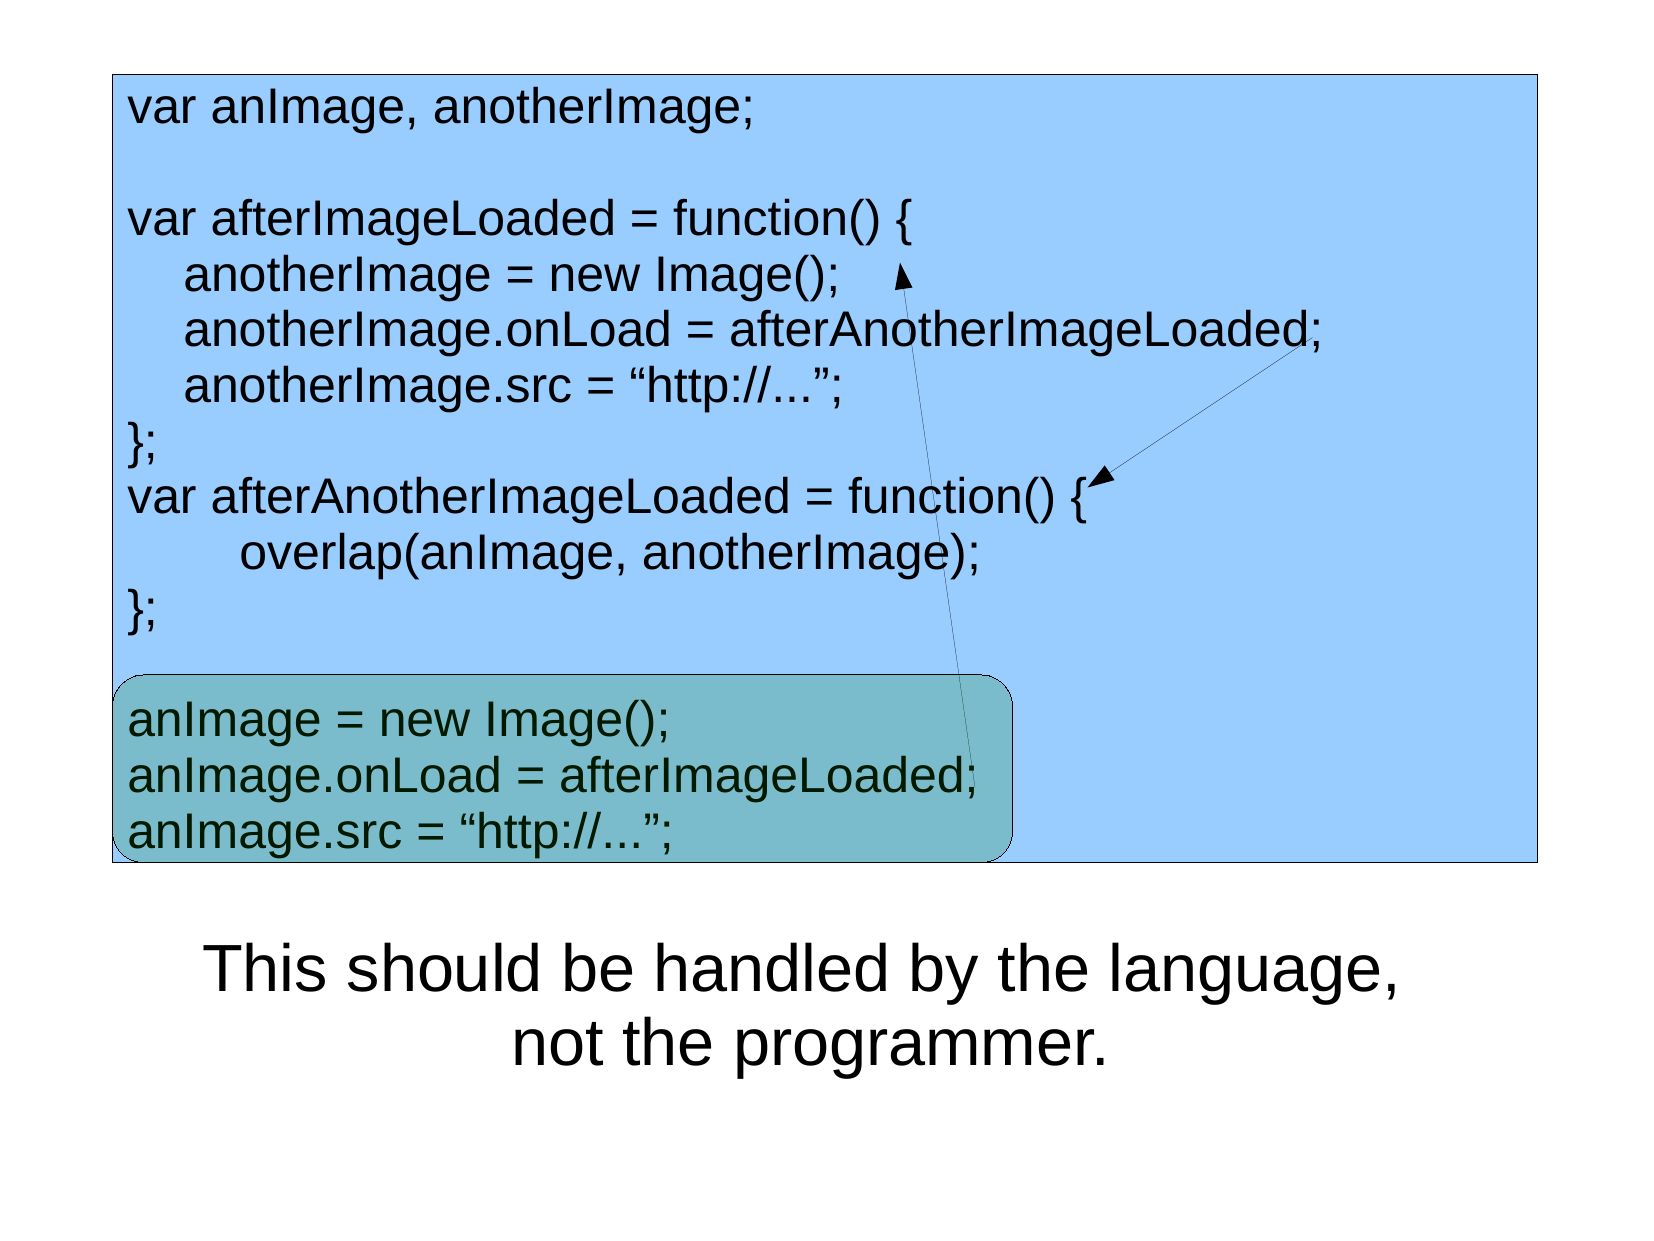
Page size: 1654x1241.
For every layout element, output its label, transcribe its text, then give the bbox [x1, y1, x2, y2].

text_box [112, 674, 1013, 863]
text_box var anImage, anotherImage; var afterImageLoaded = function() { anotherImage = new Image(); anotherImage.onLoad = afterAnotherImageLoaded; anotherImage.src = “http://...”; }; var afterAnotherImageLoaded = function() { overlap(anImage, anotherImage); }; anImage = new Image(); anImage.onLoad = afterImageLoaded; anImage.src = “http://...”; [112, 74, 1538, 863]
text_box This should be handled by the language, not the programmer. [187, 923, 1498, 1088]
